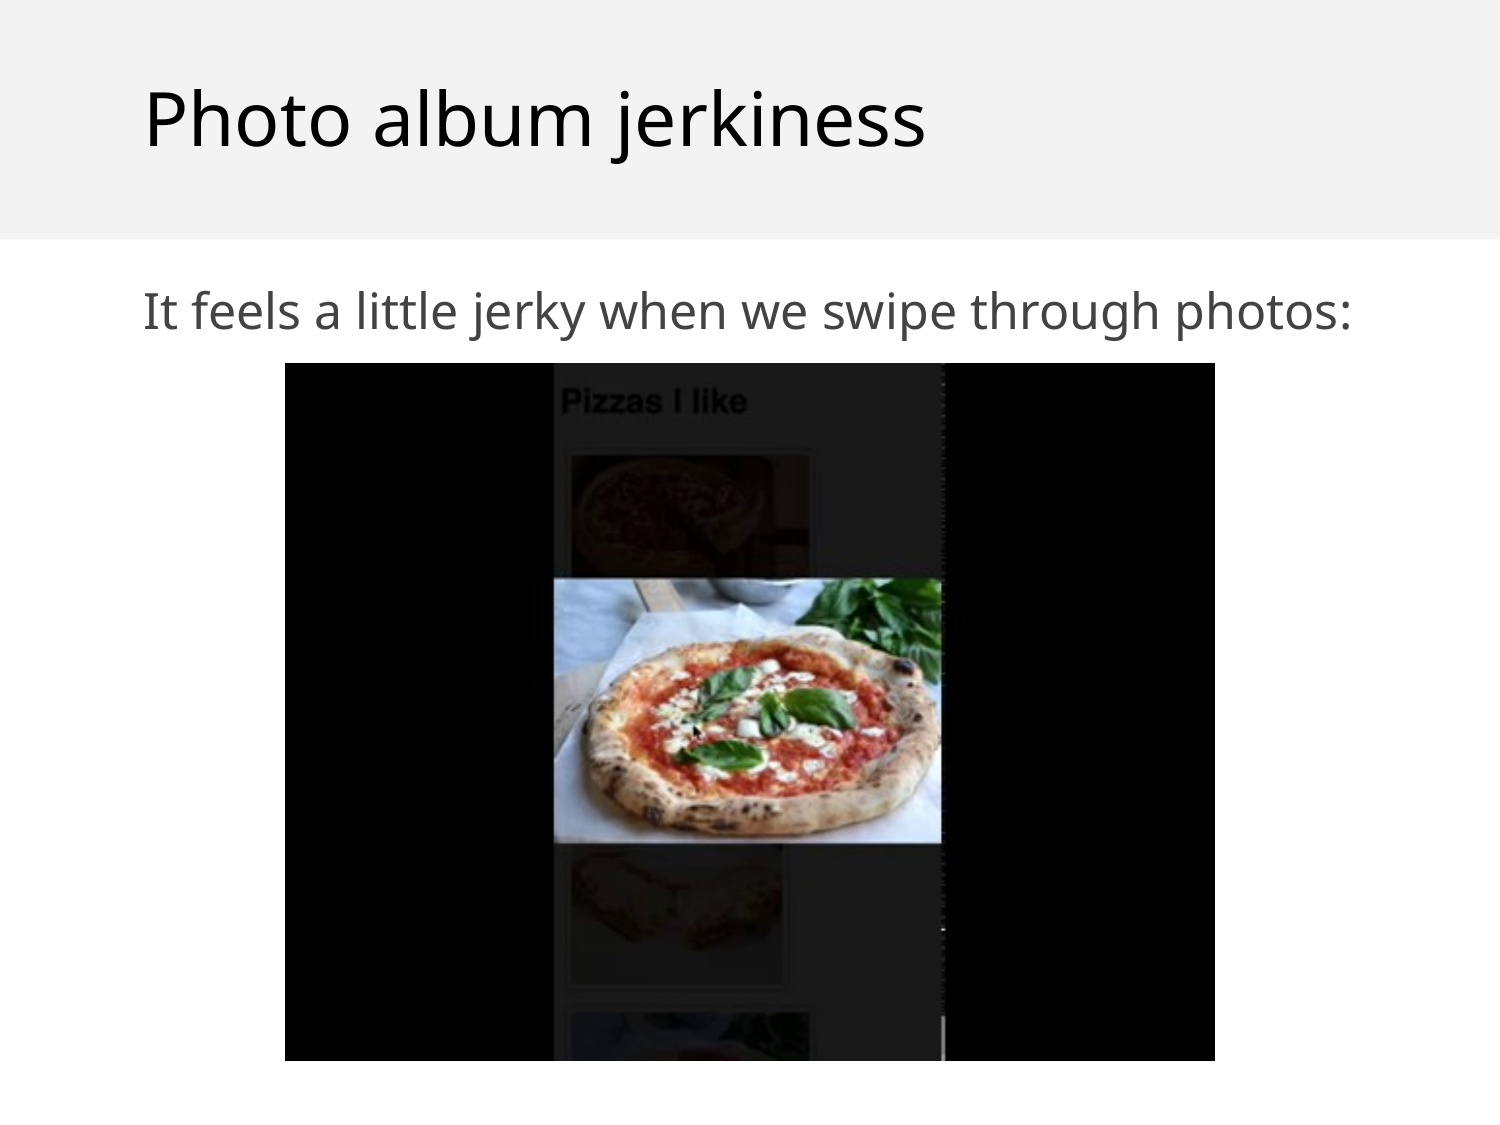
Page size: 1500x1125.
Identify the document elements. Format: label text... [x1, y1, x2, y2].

picture [285, 363, 1215, 1061]
list It feels a little jerky when we swipe through photos: [128, 255, 1372, 396]
title Photo album jerkiness [128, 56, 1372, 183]
